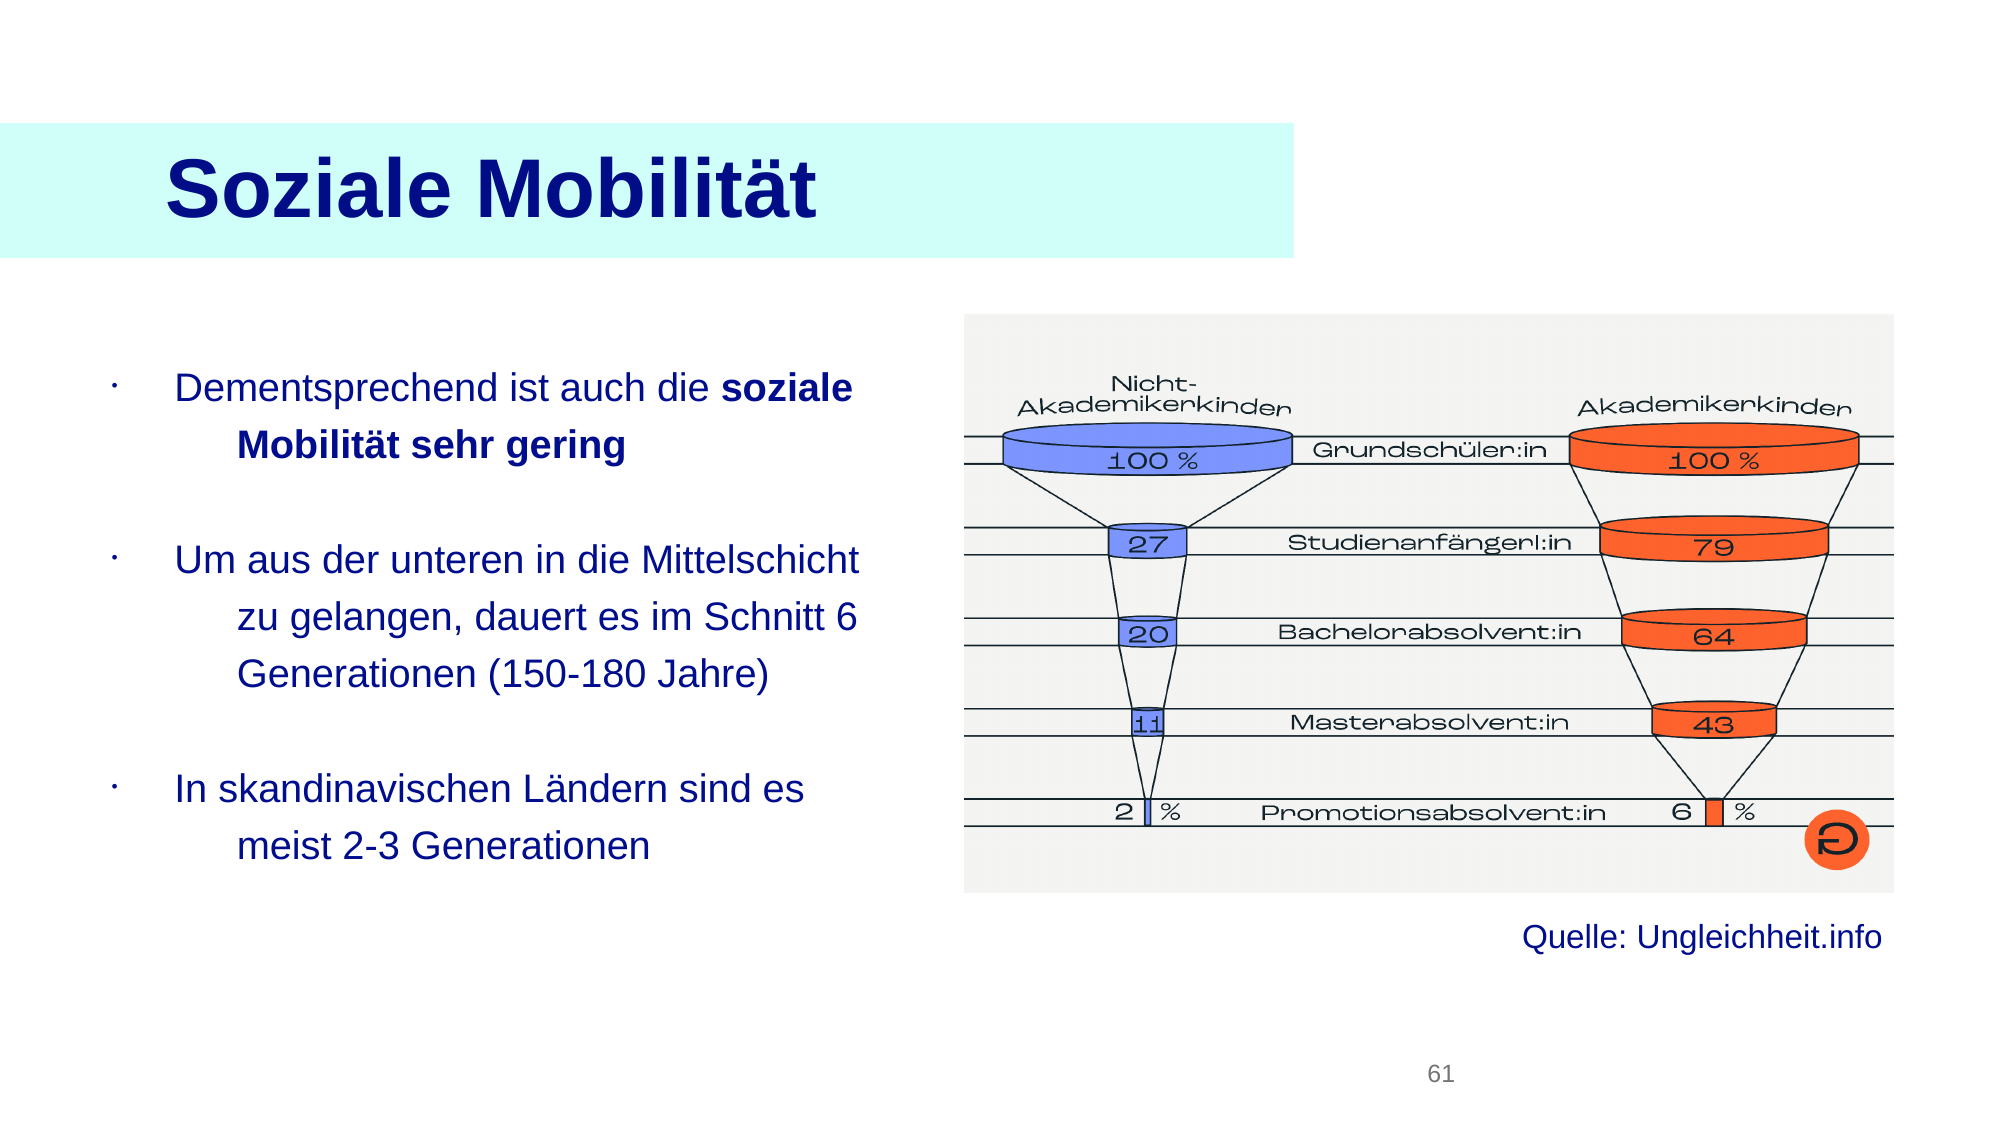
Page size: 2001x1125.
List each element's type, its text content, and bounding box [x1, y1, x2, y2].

list Dementsprechend ist auch die soziale Mobilität sehr gering Um aus der unteren in die Mittelschicht zu gelangen, dauert es im Schnitt 6 Generationen (150-180 Jahre) In skandinavischen Ländern sind es meist 2-3 Generationen [85, 344, 877, 923]
picture [964, 314, 1894, 893]
list Quelle: Ungleichheit.info [1507, 892, 1915, 970]
list Soziale Mobilität [150, 126, 1331, 255]
